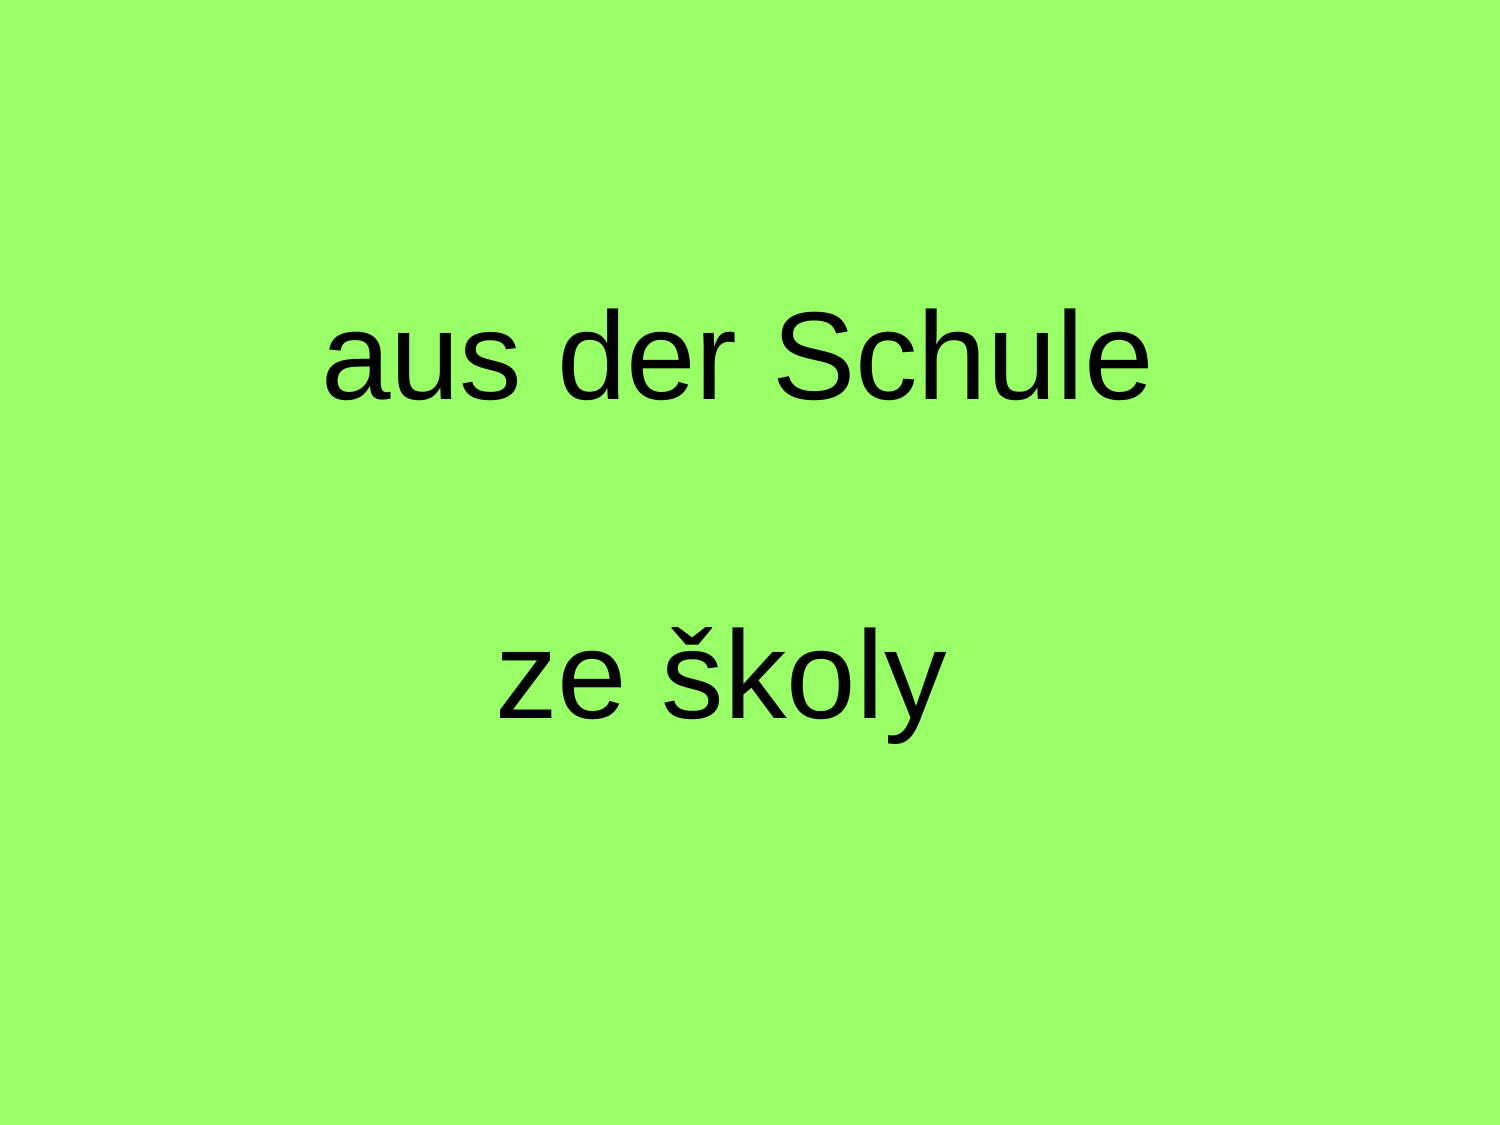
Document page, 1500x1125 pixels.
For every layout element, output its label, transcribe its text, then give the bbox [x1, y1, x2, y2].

subtitle ze školy [76, 586, 1400, 921]
title aus der Schule [88, 160, 1388, 539]
